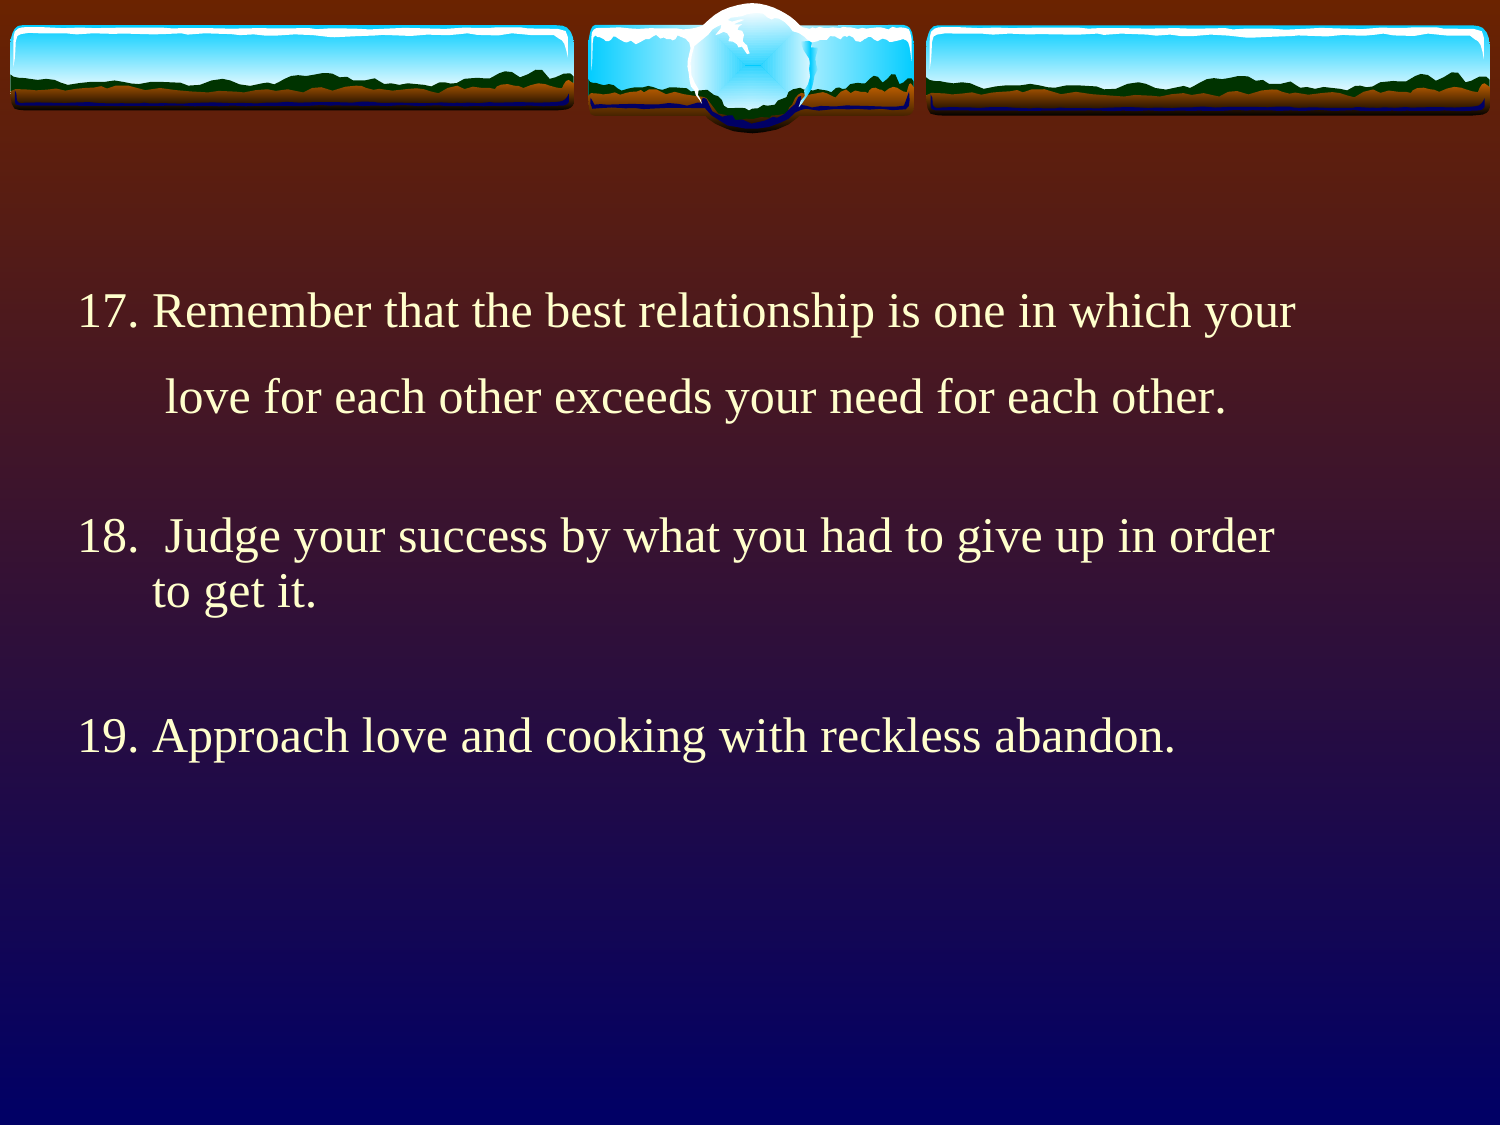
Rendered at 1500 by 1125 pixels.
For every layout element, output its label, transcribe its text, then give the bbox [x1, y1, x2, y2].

text_box 17. Remember that the best relationship is one in which your love for each other exceeds your need for each other. [62, 275, 1326, 433]
text_box 18. Judge your success by what you had to give up in order to get it. [62, 499, 1326, 626]
text_box 19. Approach love and cooking with reckless abandon. [62, 699, 1375, 771]
